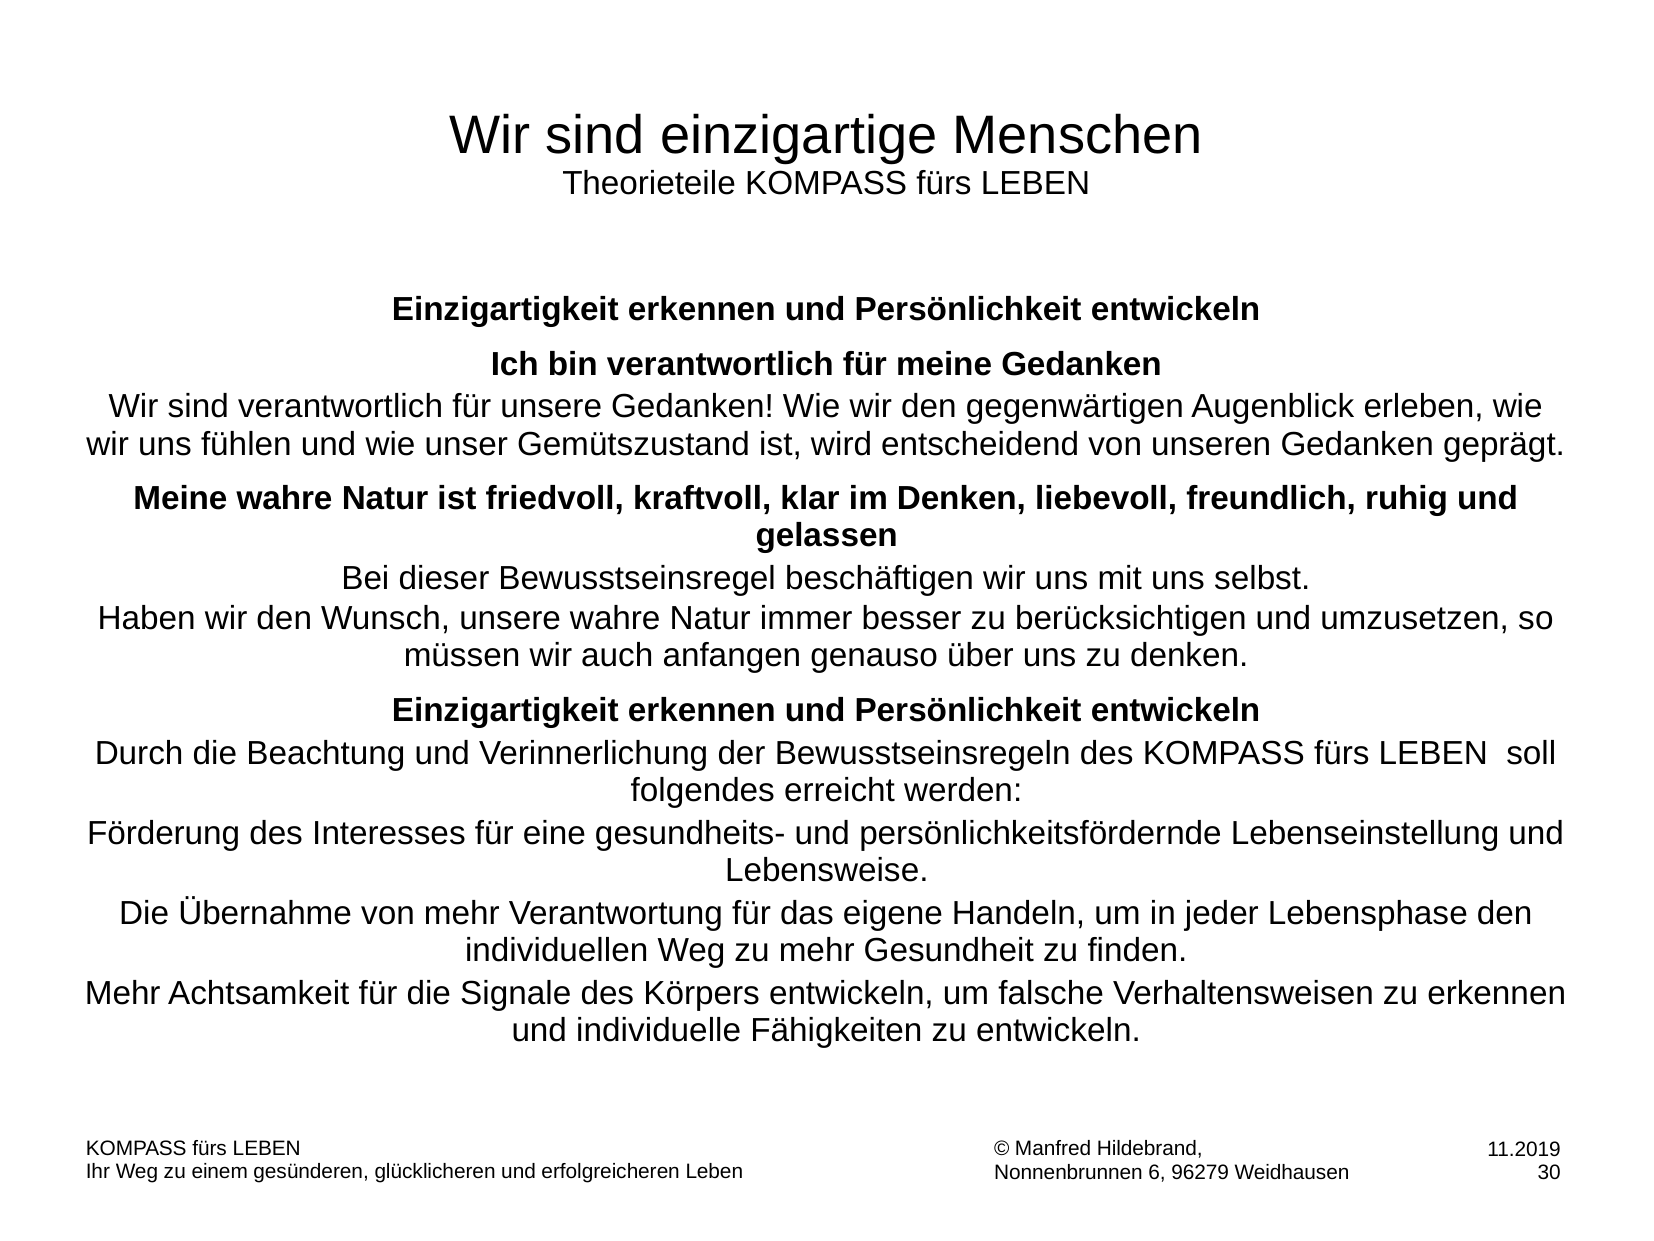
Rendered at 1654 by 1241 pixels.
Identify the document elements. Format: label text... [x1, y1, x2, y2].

title Wir sind einzigartige Menschen Theorieteile KOMPASS fürs LEBEN [82, 49, 1571, 257]
text_box KOMPASS fürs LEBEN Ihr Weg zu einem gesünderen, glücklicheren und erfolgreicheren Leben [70, 1118, 964, 1202]
text_box 11.2019 30 [1405, 1118, 1576, 1203]
text_box © Manfred Hildebrand, Nonnenbrunnen 6, 96279 Weidhausen [979, 1118, 1389, 1203]
list Einzigartigkeit erkennen und Persönlichkeit entwickeln Ich bin verantwortlich für meine Gedanken Wir sind verantwortlich für unsere Gedanken! Wie wir den gegenwärtigen Augenblick erleben, wie wir uns fühlen und wie unser Gemütszustand ist, wird entscheidend von unseren Gedanken geprägt. Meine wahre Natur ist friedvoll, kraftvoll, klar im Denken, liebevoll, freundlich, ruhig und gelassen Bei dieser Bewusstseinsregel beschäftigen wir uns mit uns selbst. Haben wir den Wunsch, unsere wahre Natur immer besser zu berücksichtigen und umzusetzen, so müssen wir auch anfangen genauso über uns zu denken. Einzigartigkeit erkennen und Persönlichkeit entwickeln Durch die Beachtung und Verinnerlichung der Bewusstseinsregeln des KOMPASS fürs LEBEN soll folgendes erreicht werden: Förderung des Interesses für eine gesundheits- und persönlichkeitsfördernde Lebenseinstellung und Lebensweise. Die Übernahme von mehr Verantwortung für das eigene Handeln, um in jeder Lebensphase den individuellen Weg zu mehr Gesundheit zu finden. Mehr Achtsamkeit für die Signale des Körpers entwickeln, um falsche Verhaltensweisen zu erkennen und individuelle Fähigkeiten zu entwickeln. [82, 290, 1571, 1109]
